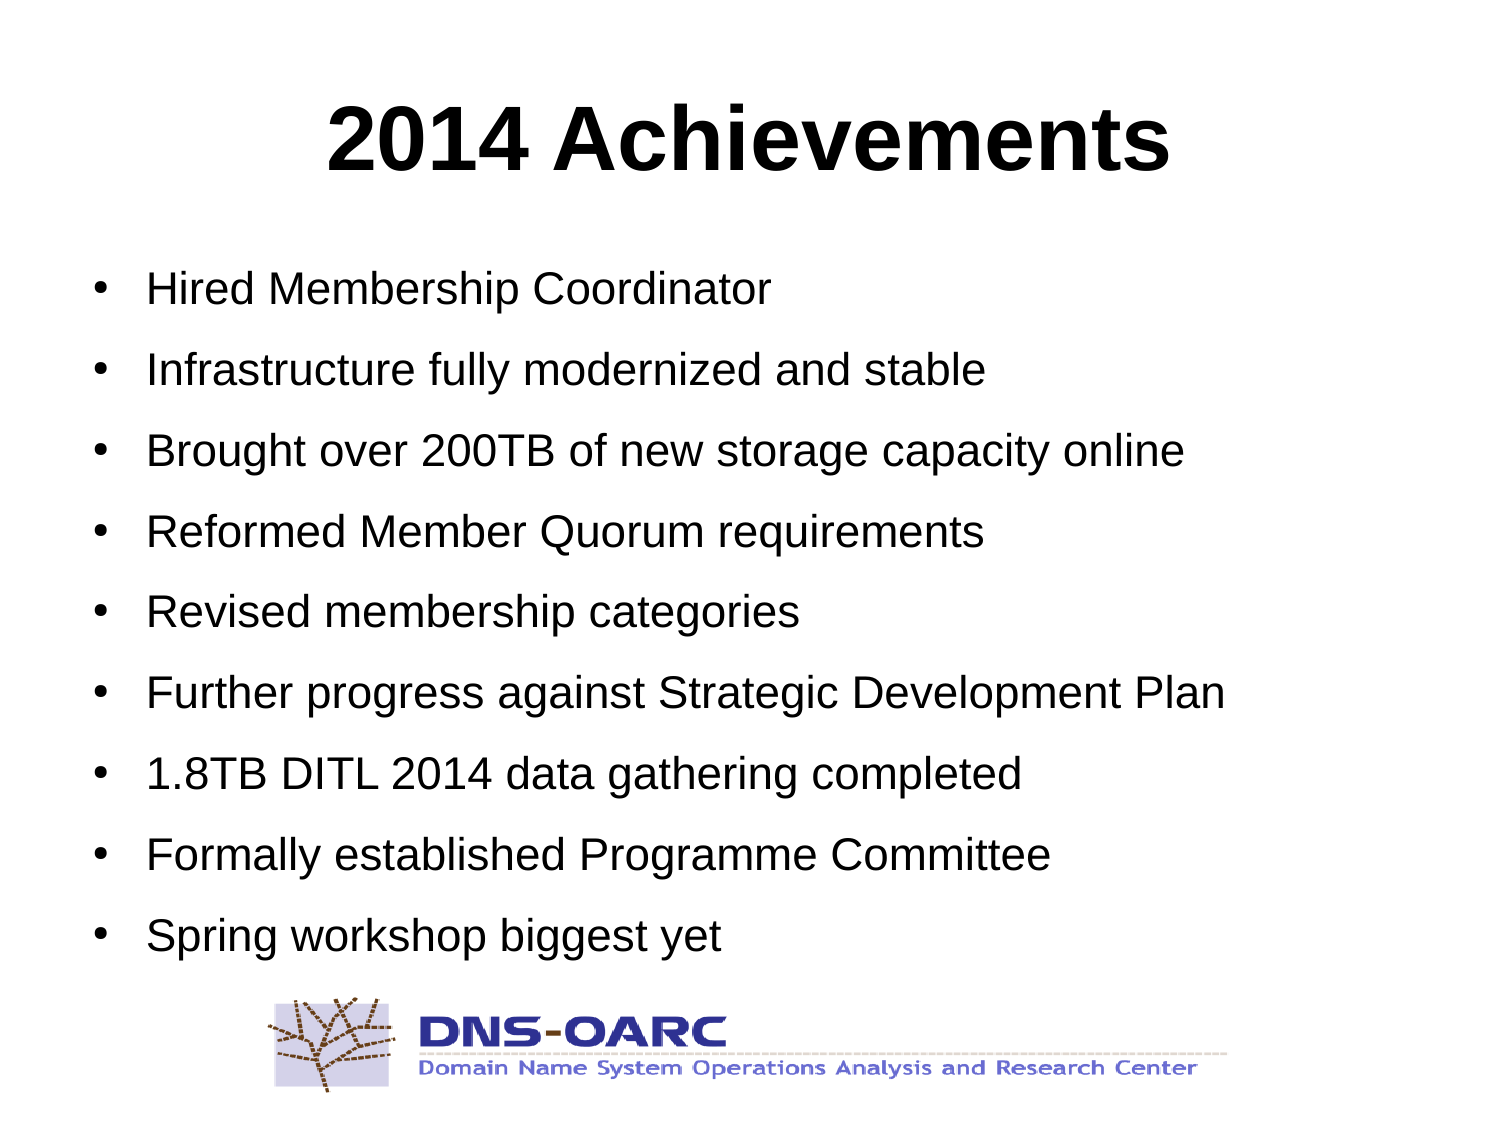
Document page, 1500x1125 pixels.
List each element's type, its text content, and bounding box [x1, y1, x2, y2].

list Hired Membership Coordinator Infrastructure fully modernized and stable Brought over 200TB of new storage capacity online Reformed Member Quorum requirements Revised membership categories Further progress against Strategic Development Plan 1.8TB DITL 2014 data gathering completed Formally established Programme Committee Spring workshop biggest yet [75, 263, 1425, 916]
title 2014 Achievements [75, 44, 1425, 233]
picture [214, 991, 1259, 1099]
